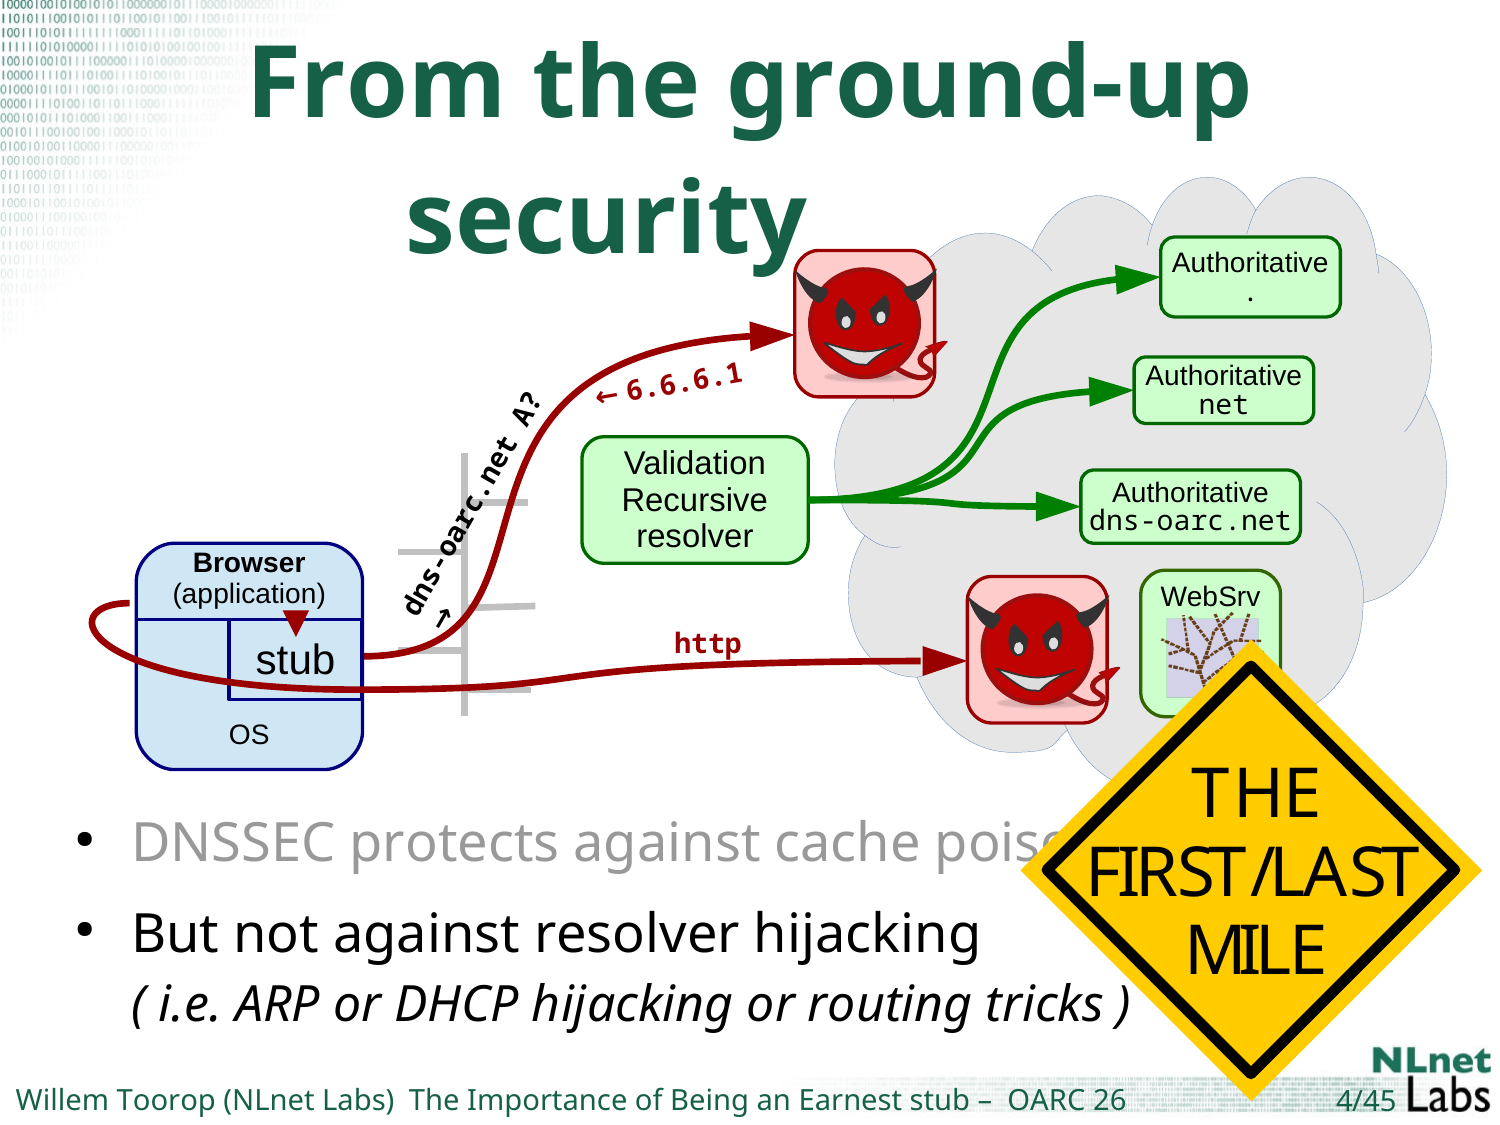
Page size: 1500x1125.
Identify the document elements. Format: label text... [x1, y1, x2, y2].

list DNSSEC protects against cache poisoning But not against resolver hijacking ( i.e. ARP or DHCP hijacking or routing tricks ) [75, 803, 1020, 1088]
title From the ground-up security [75, 31, 1425, 263]
picture [957, 1096, 966, 1108]
picture [0, 0, 1492, 1124]
